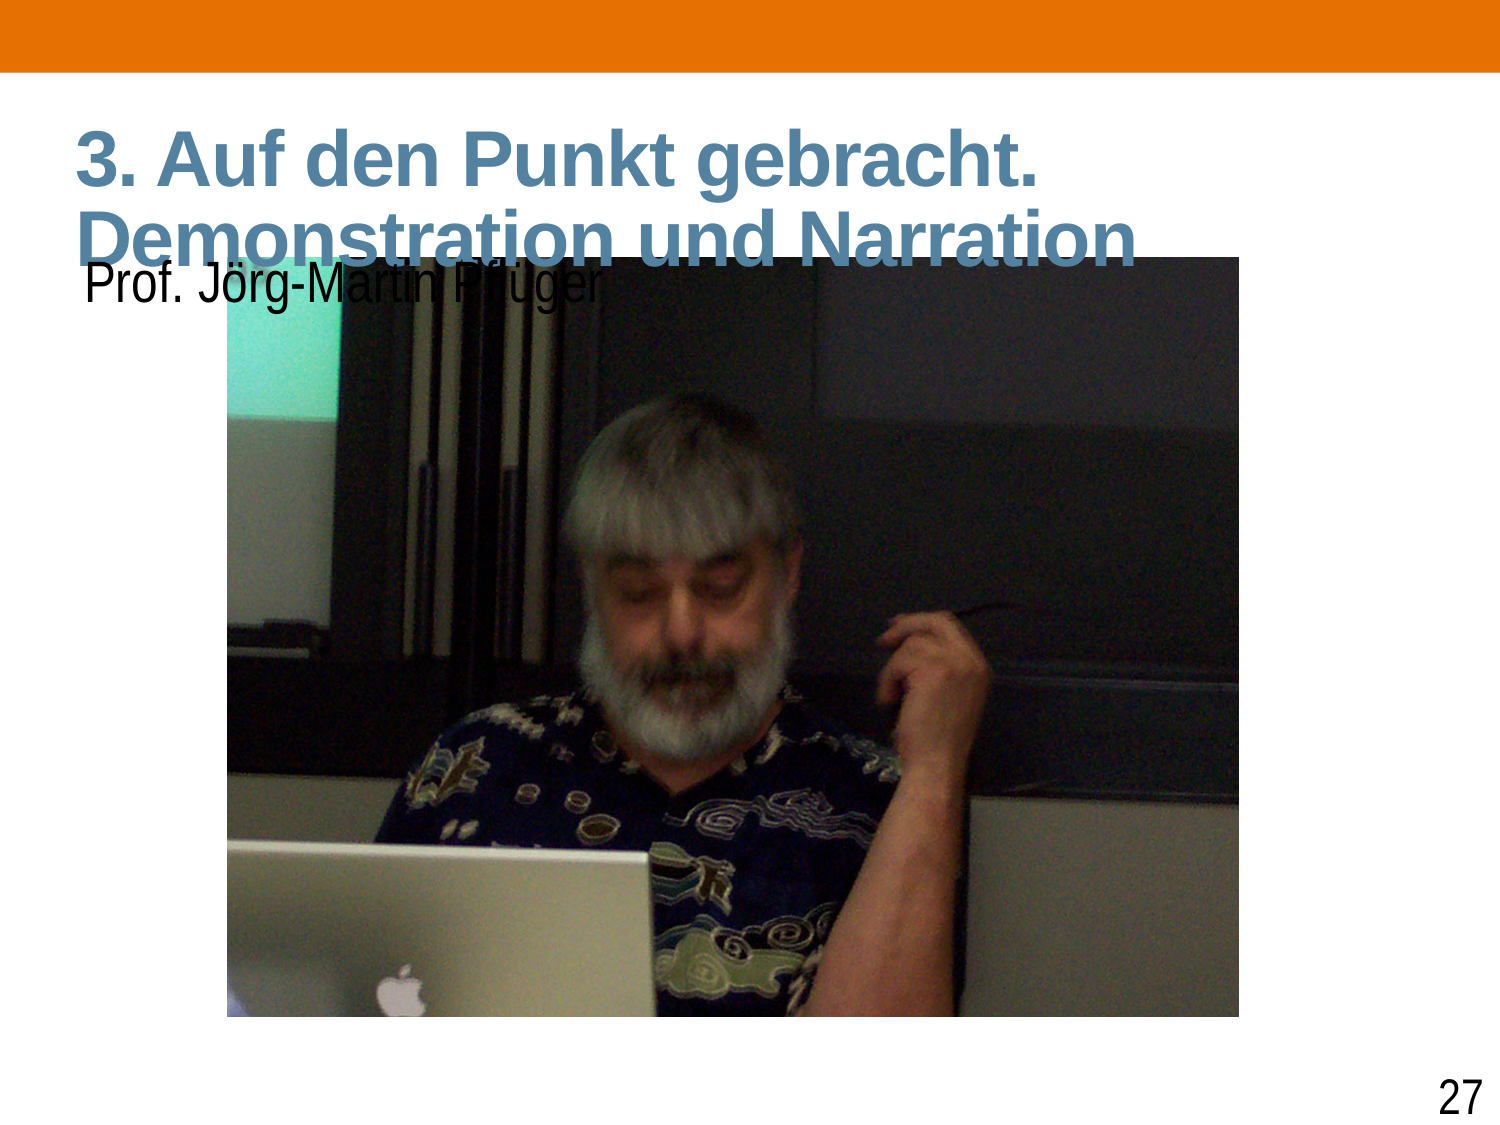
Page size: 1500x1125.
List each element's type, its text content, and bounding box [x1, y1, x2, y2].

picture [0, 0, 1500, 75]
picture [64, 292, 1113, 1017]
picture [541, 292, 552, 298]
list Prof. Jörg-Martin Pflüger [749, 257, 1402, 952]
picture [353, 292, 364, 299]
picture [516, 292, 527, 299]
title 3. Auf den Punkt gebracht. Demonstration und Narration [75, 122, 1438, 292]
